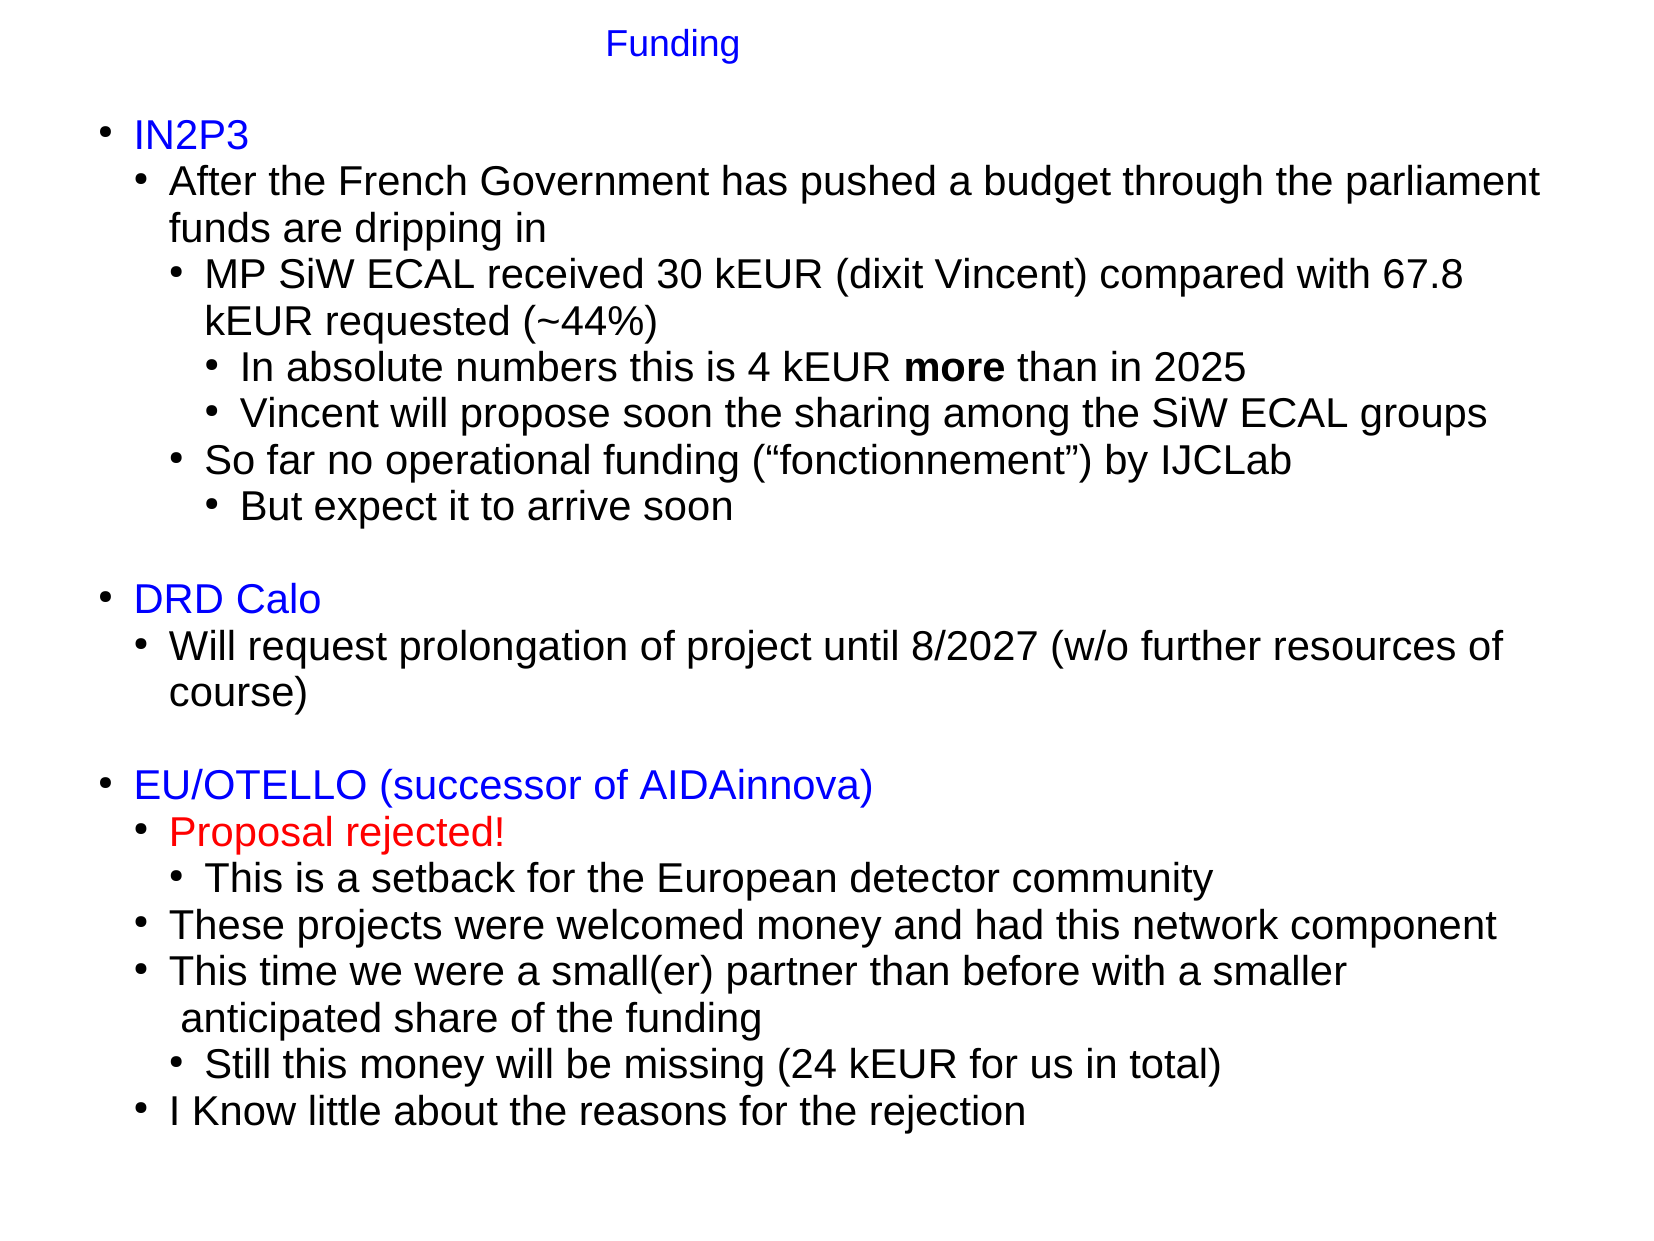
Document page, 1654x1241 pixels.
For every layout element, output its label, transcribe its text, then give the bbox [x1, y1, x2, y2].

text_box IN2P3 After the French Government has pushed a budget through the parliament funds are dripping in MP SiW ECAL received 30 kEUR (dixit Vincent) compared with 67.8 kEUR requested (~44%) In absolute numbers this is 4 kEUR more than in 2025 Vincent will propose soon the sharing among the SiW ECAL groups So far no operational funding (“fonctionnement”) by IJCLab But expect it to arrive soon DRD Calo Will request prolongation of project until 8/2027 (w/o further resources of course) EU/OTELLO (successor of AIDAinnova) Proposal rejected! This is a setback for the European detector community These projects were welcomed money and had this network component This time we were a small(er) partner than before with a smaller anticipated share of the funding Still this money will be missing (24 kEUR for us in total) I Know little about the reasons for the rejection [83, 104, 1561, 1237]
text_box Funding [590, 13, 1063, 91]
